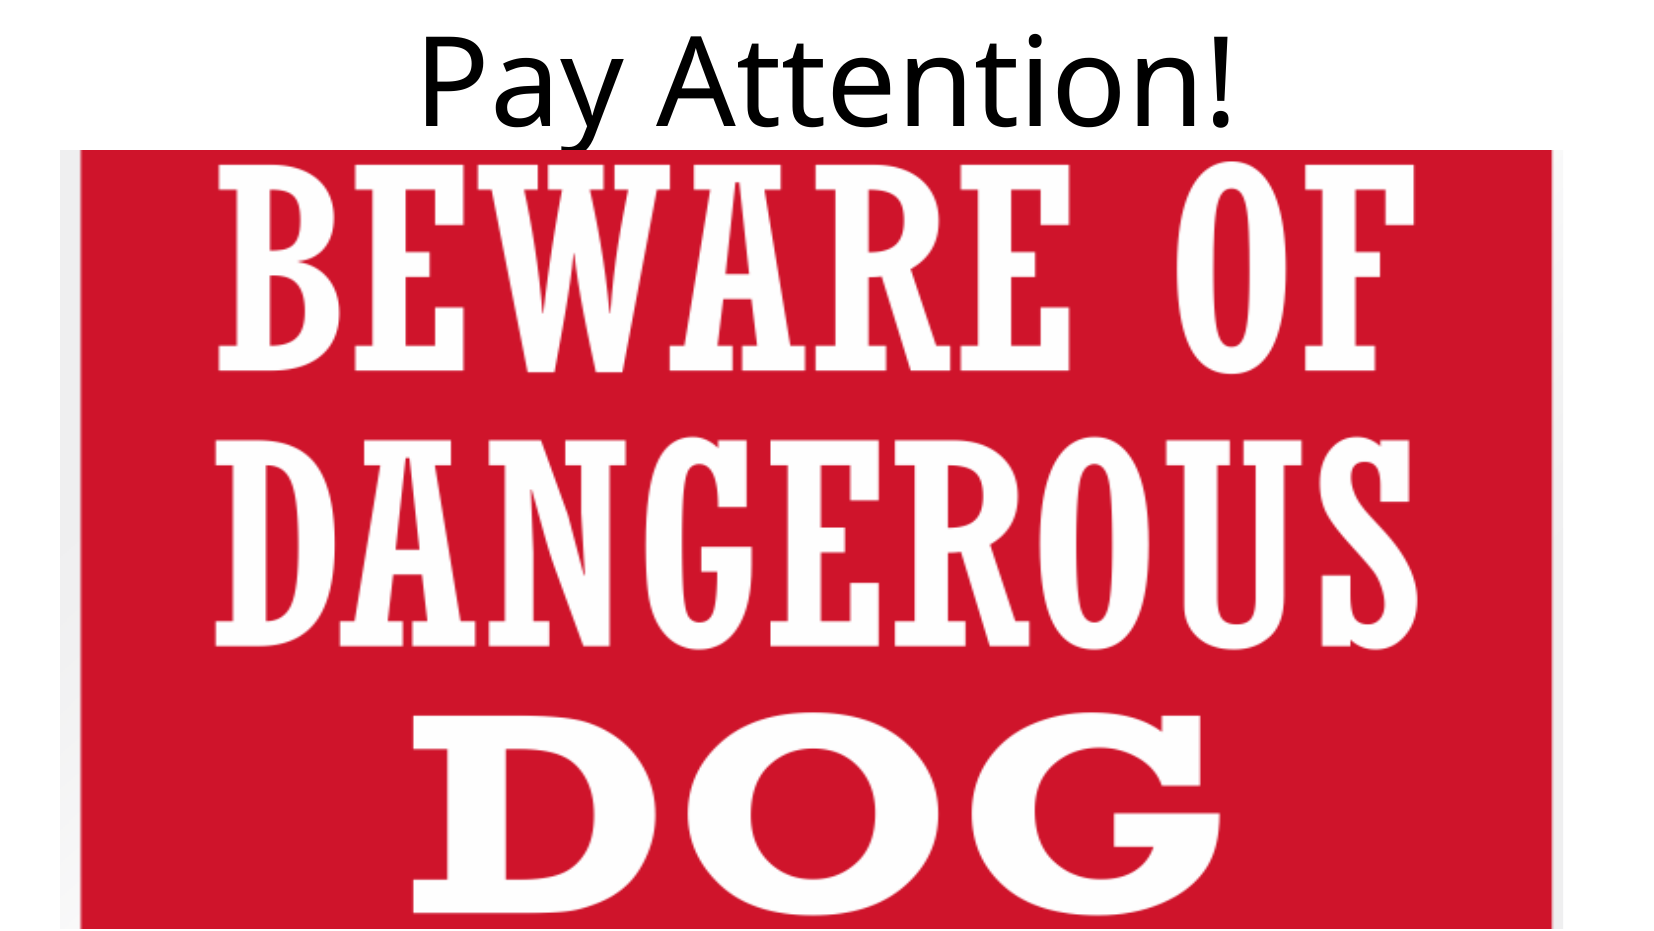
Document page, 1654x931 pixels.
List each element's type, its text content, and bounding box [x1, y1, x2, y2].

picture [60, 150, 1564, 929]
title Pay Attention! [82, 0, 1571, 156]
